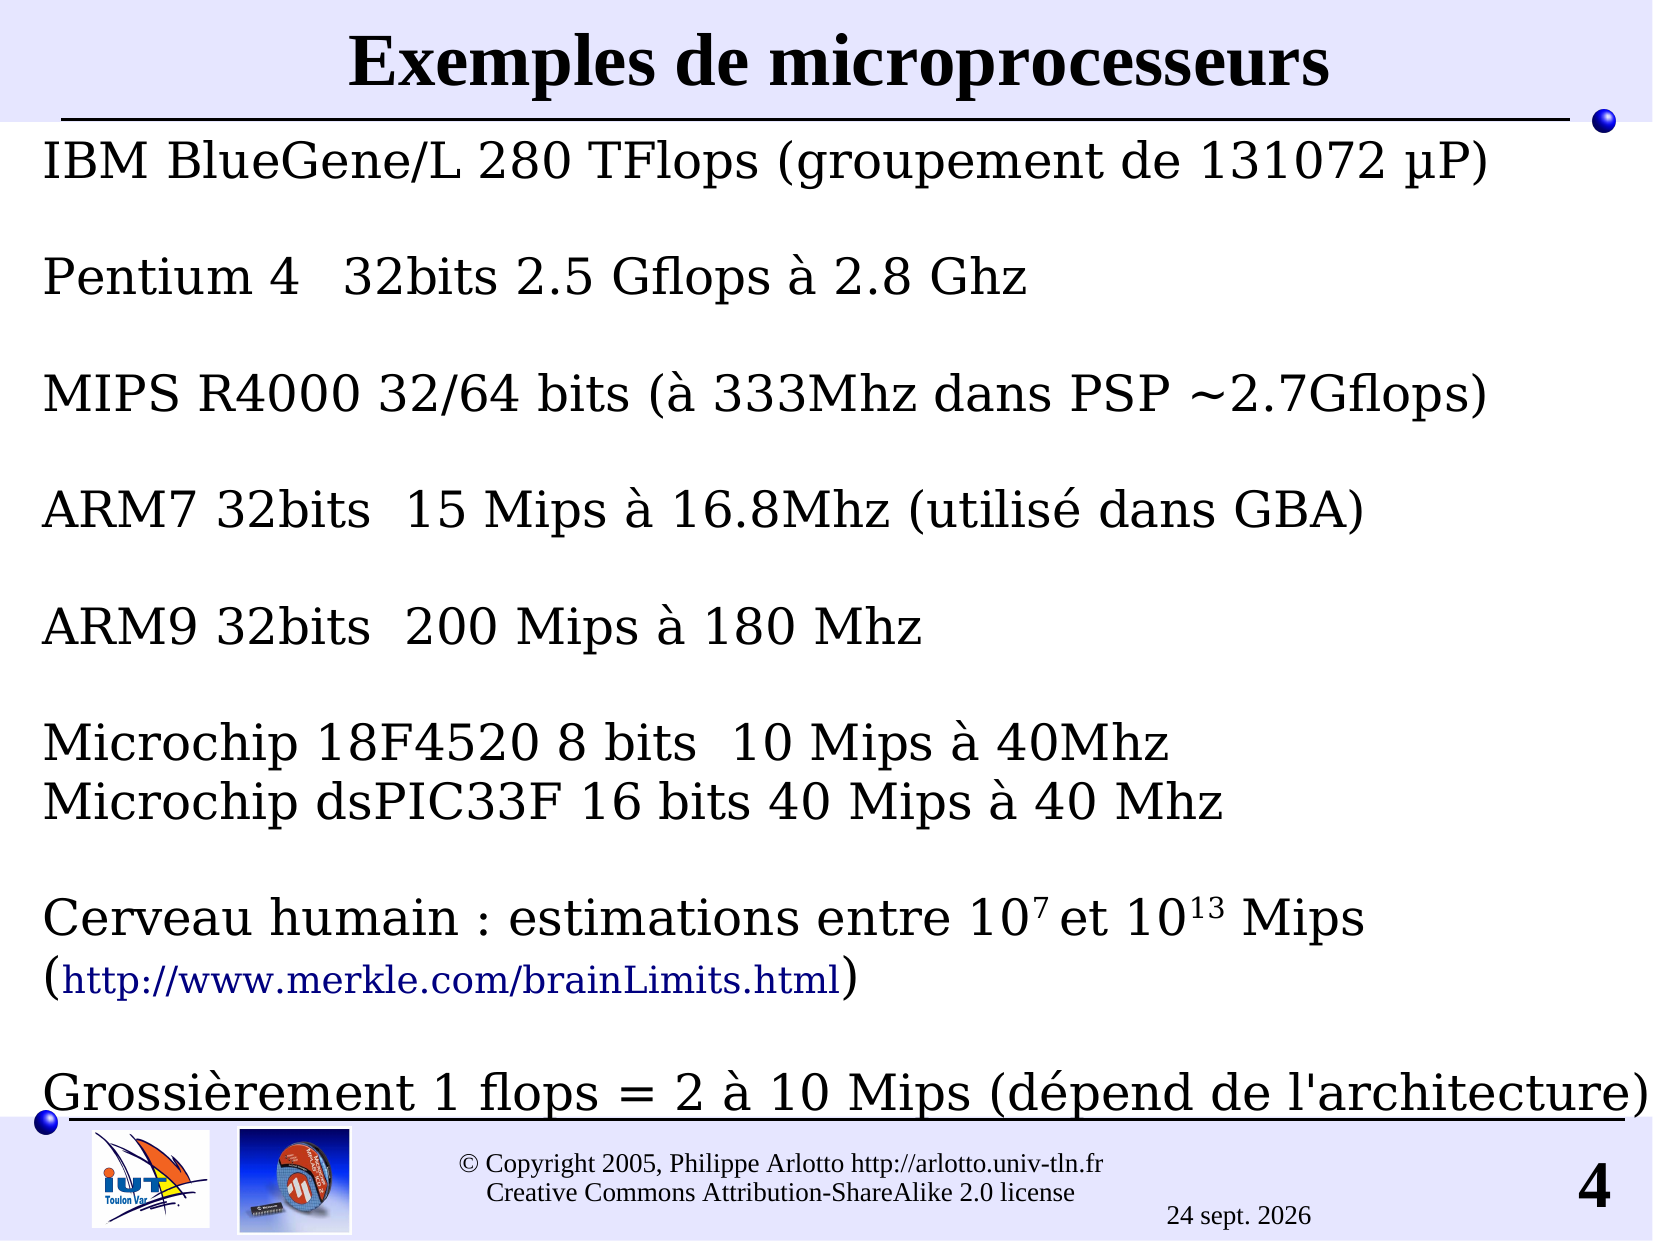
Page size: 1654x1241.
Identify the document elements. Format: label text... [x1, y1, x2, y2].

title Exemples de microprocesseurs [95, 14, 1585, 107]
text_box IBM BlueGene/L 280 TFlops (groupement de 131072 µP) Pentium 4 32bits 2.5 Gflops à 2.8 Ghz MIPS R4000 32/64 bits (à 333Mhz dans PSP ~2.7Gflops) ARM7 32bits 15 Mips à 16.8Mhz (utilisé dans GBA) ARM9 32bits 200 Mips à 180 Mhz Microchip 18F4520 8 bits 10 Mips à 40Mhz Microchip dsPIC33F 16 bits 40 Mips à 40 Mhz Cerveau humain : estimations entre 107 et 1013 Mips (http://www.merkle.com/brainLimits.html) Grossièrement 1 flops = 2 à 10 Mips (dépend de l'architecture) [42, 132, 1653, 1123]
picture [237, 1126, 352, 1235]
